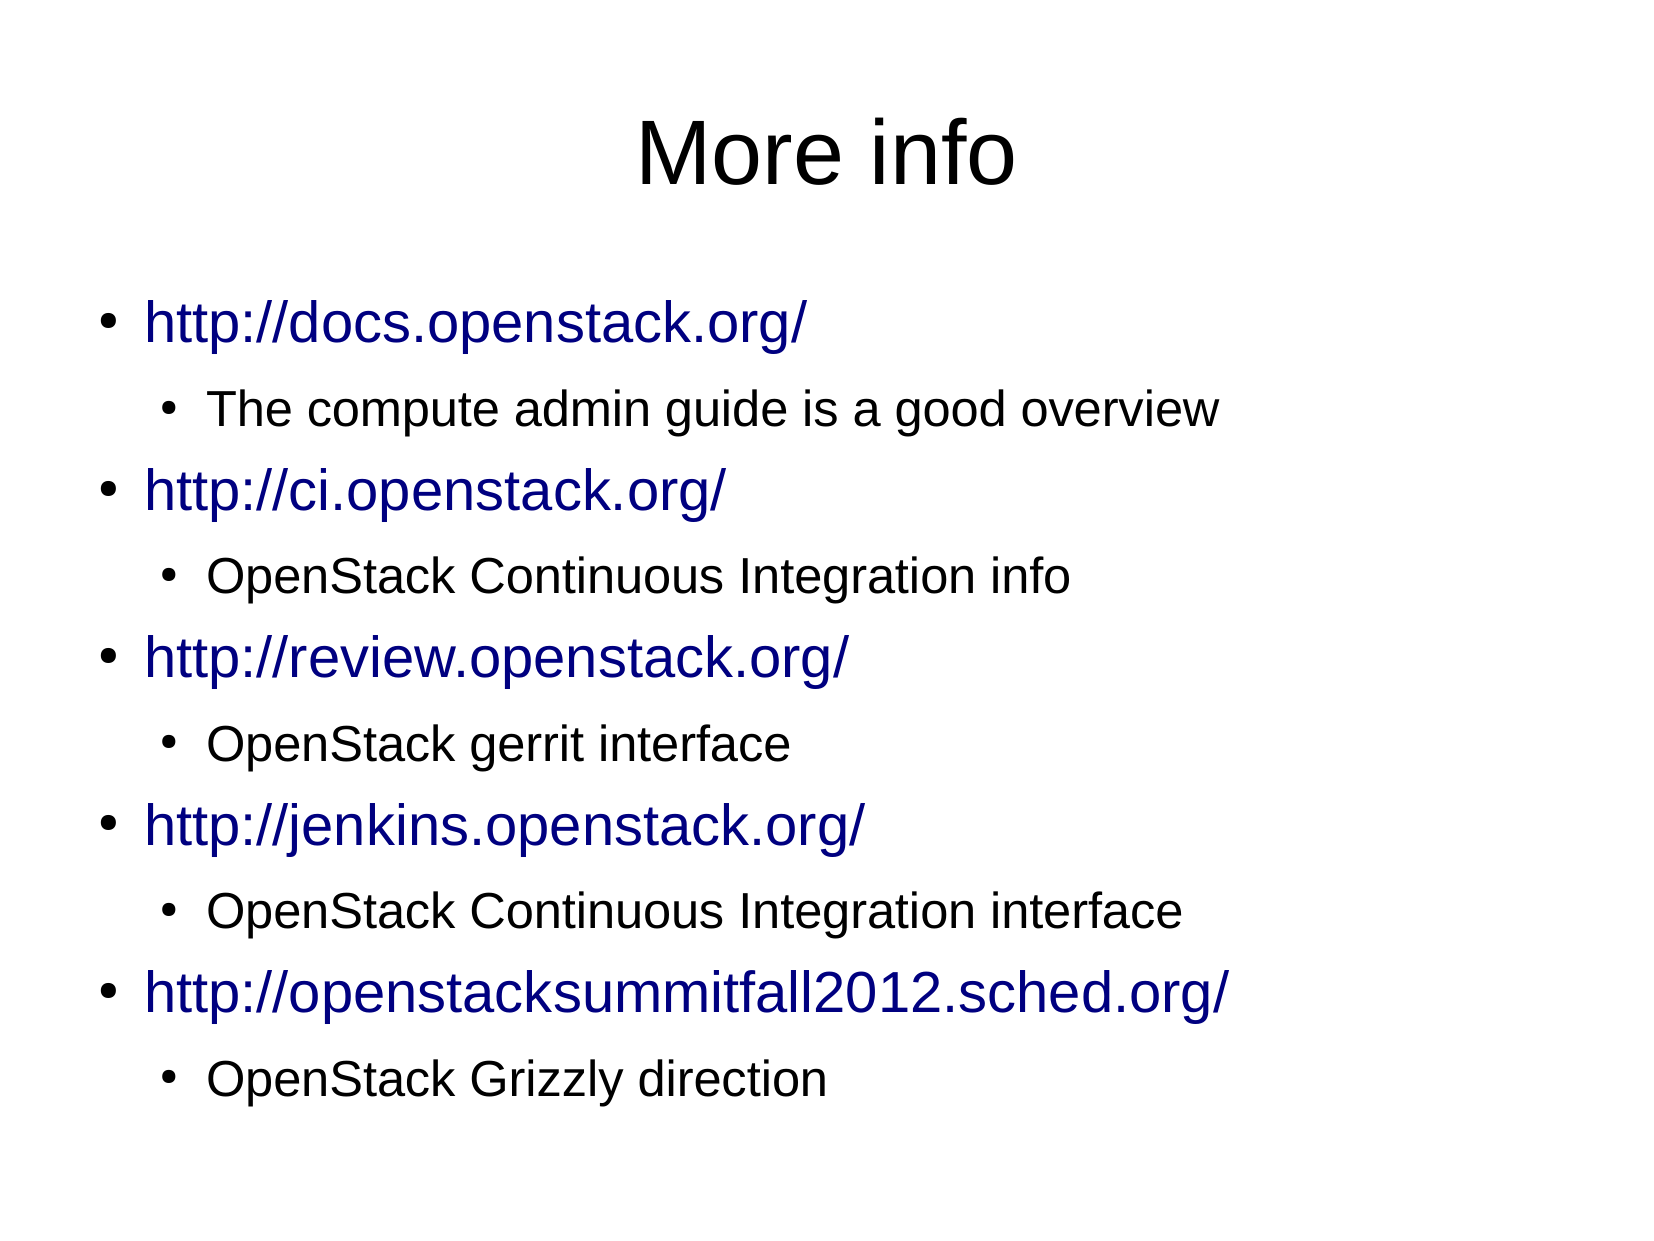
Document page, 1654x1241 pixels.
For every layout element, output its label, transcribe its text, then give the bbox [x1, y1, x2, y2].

title More info [82, 49, 1571, 257]
list http://docs.openstack.org/ The compute admin guide is a good overview http://ci.openstack.org/ OpenStack Continuous Integration info http://review.openstack.org/ OpenStack gerrit interface http://jenkins.openstack.org/ OpenStack Continuous Integration interface http://openstacksummitfall2012.sched.org/ OpenStack Grizzly direction [82, 290, 1571, 1109]
